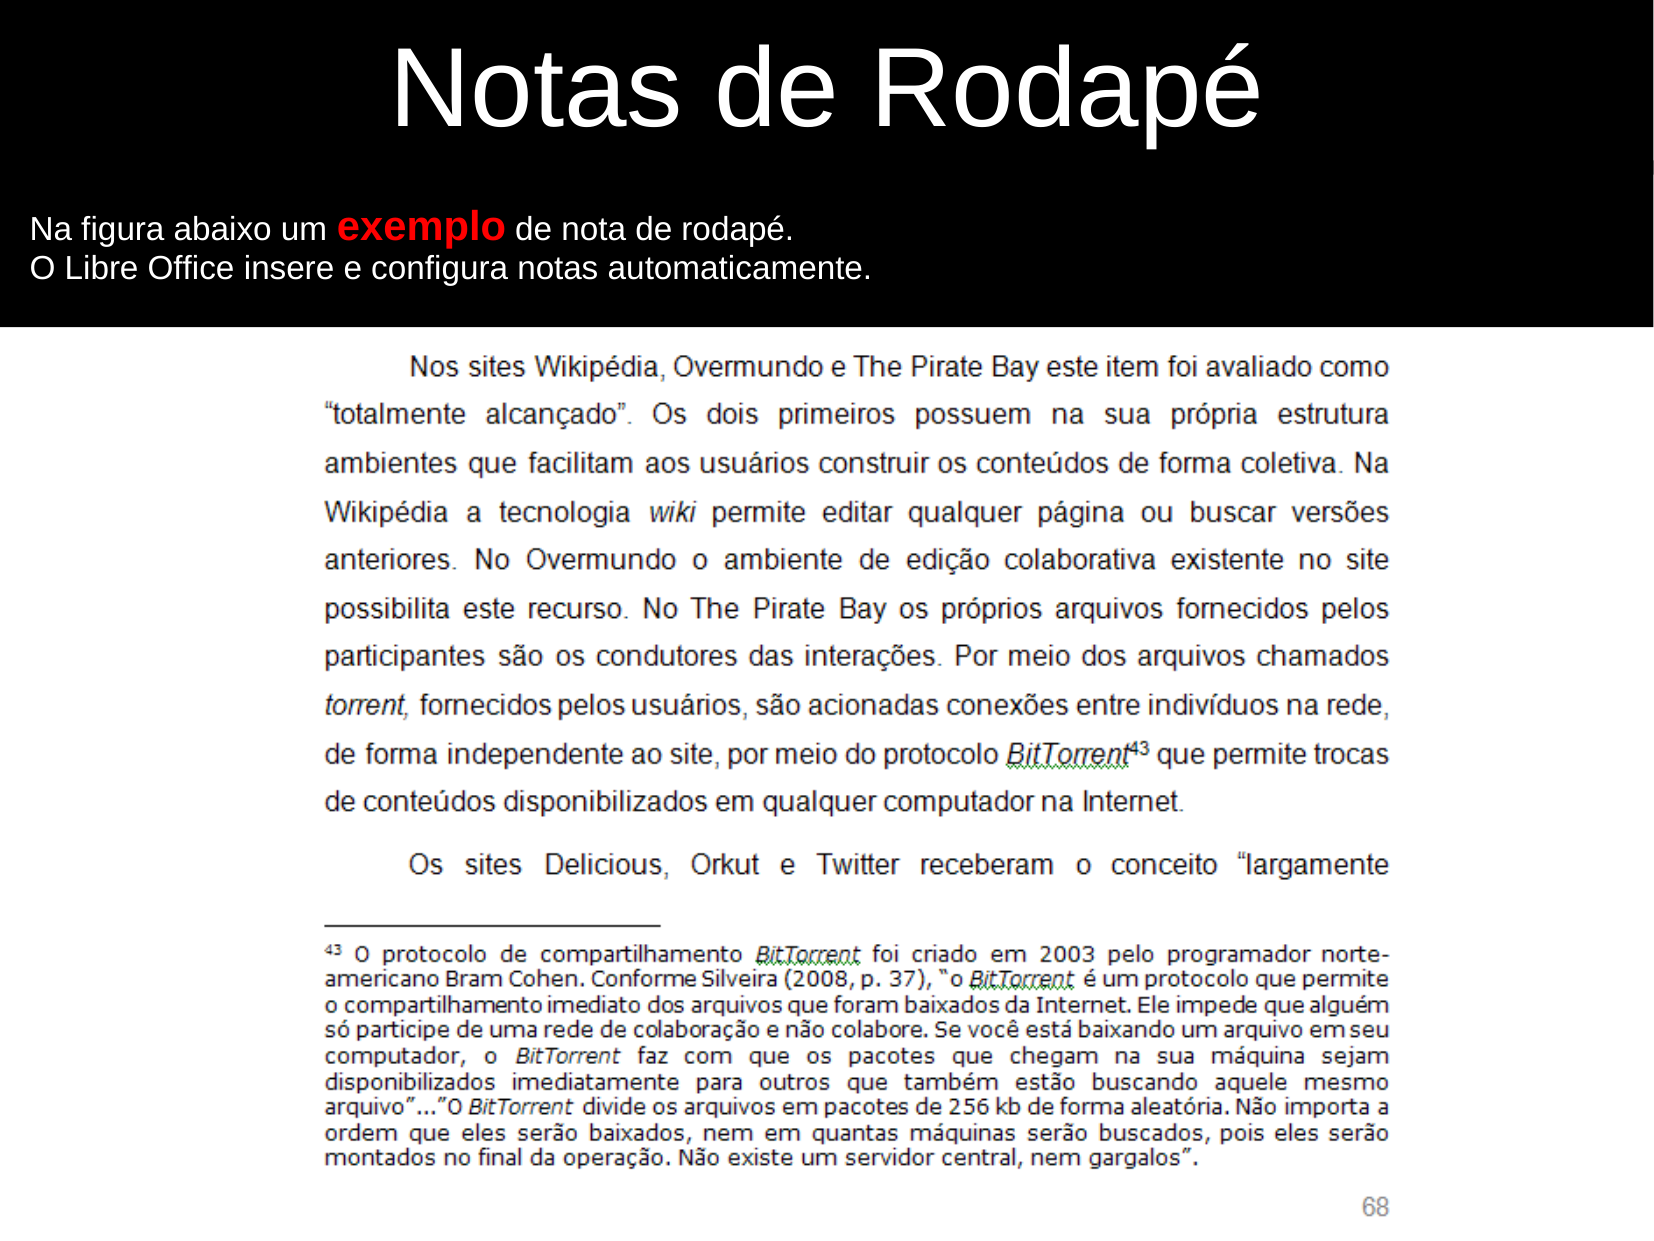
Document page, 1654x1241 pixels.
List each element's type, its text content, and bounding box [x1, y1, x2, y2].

title Notas de Rodapé [0, 0, 1654, 160]
text_box Na figura abaixo um exemplo de nota de rodapé. O Libre Office insere e configura notas automaticamente. [0, 160, 1654, 328]
picture [111, 333, 1516, 1241]
